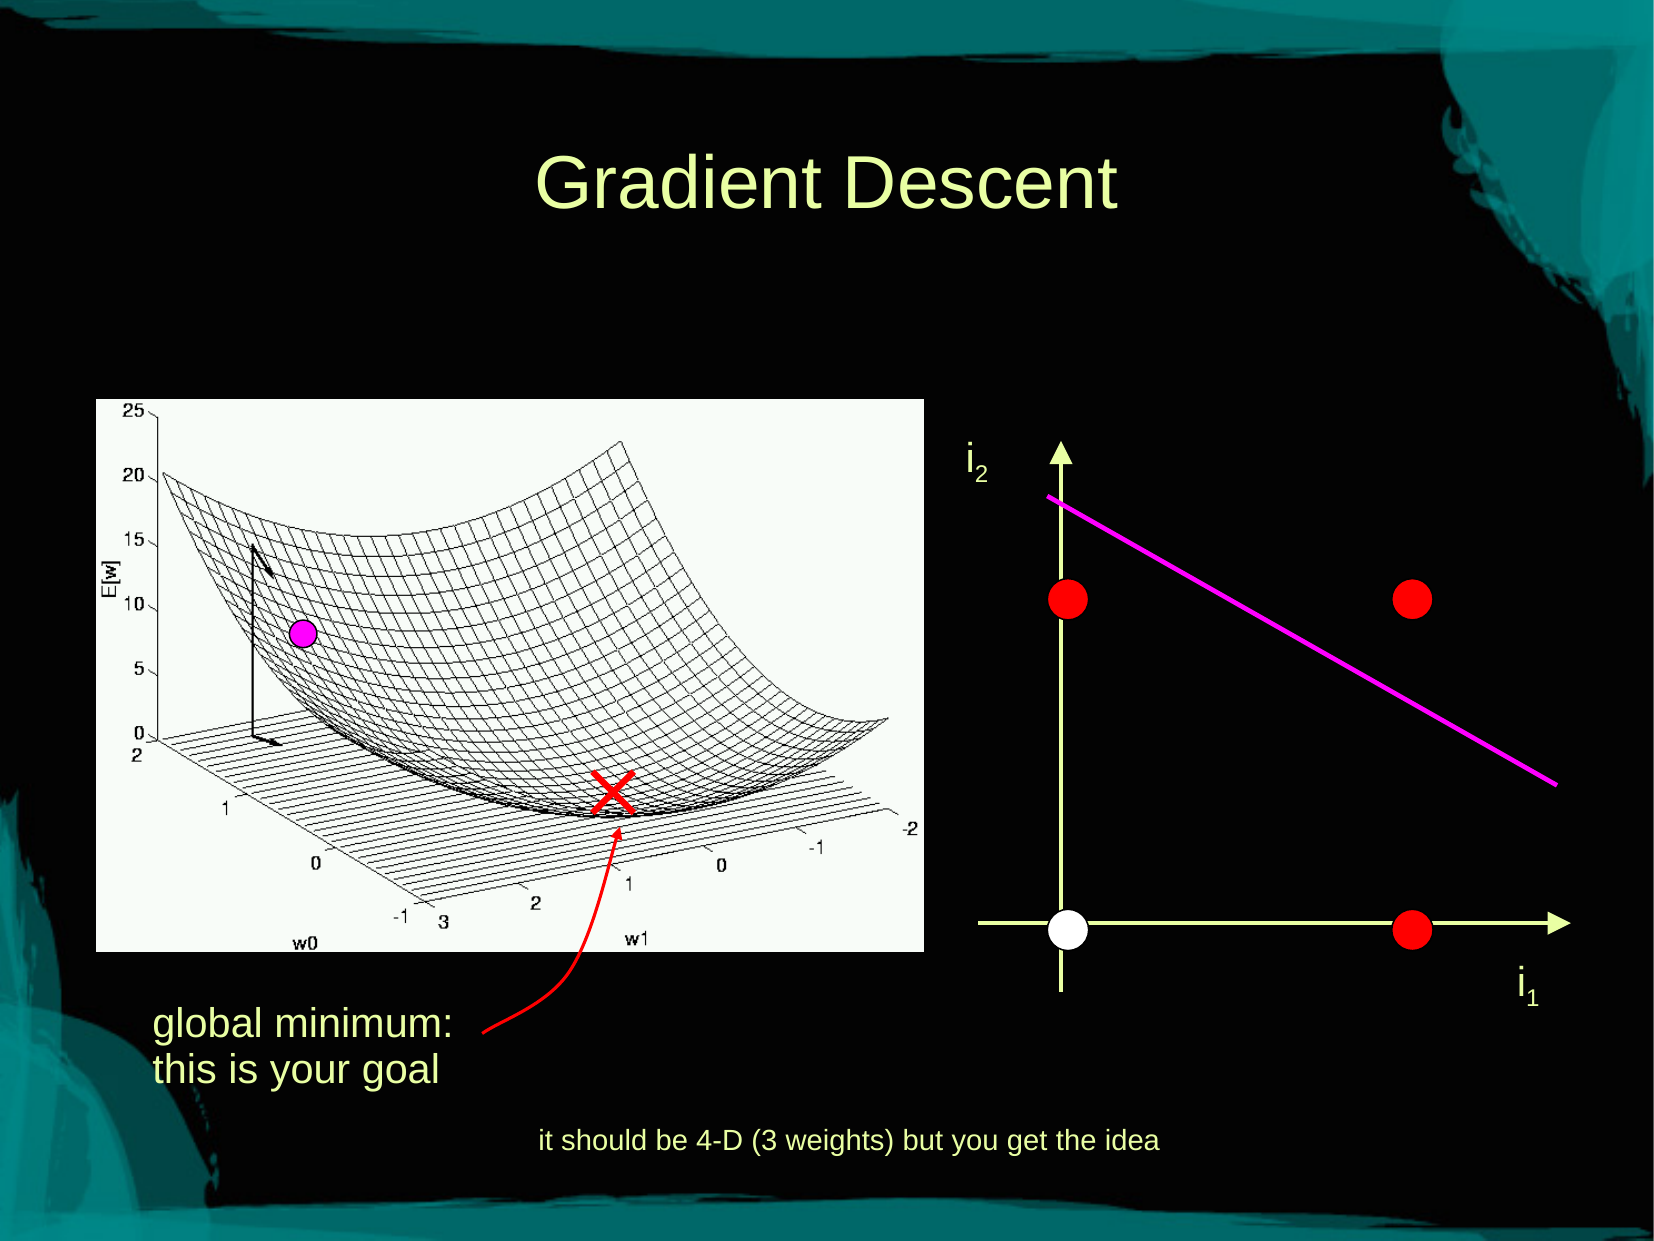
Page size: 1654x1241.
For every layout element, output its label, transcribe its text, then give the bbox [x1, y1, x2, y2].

text_box [1047, 578, 1089, 620]
text_box [1047, 909, 1089, 951]
text_box [1391, 578, 1434, 620]
text_box i2 [950, 427, 1020, 496]
picture [0, 0, 1654, 1241]
text_box i1 [1502, 950, 1571, 1020]
text_box [289, 620, 317, 648]
text_box [1391, 909, 1434, 951]
text_box global minimum: this is your goal [137, 992, 510, 1100]
text_box it should be 4-D (3 weights) but you get the idea [523, 1116, 1254, 1165]
title Gradient Descent [96, 76, 1558, 290]
